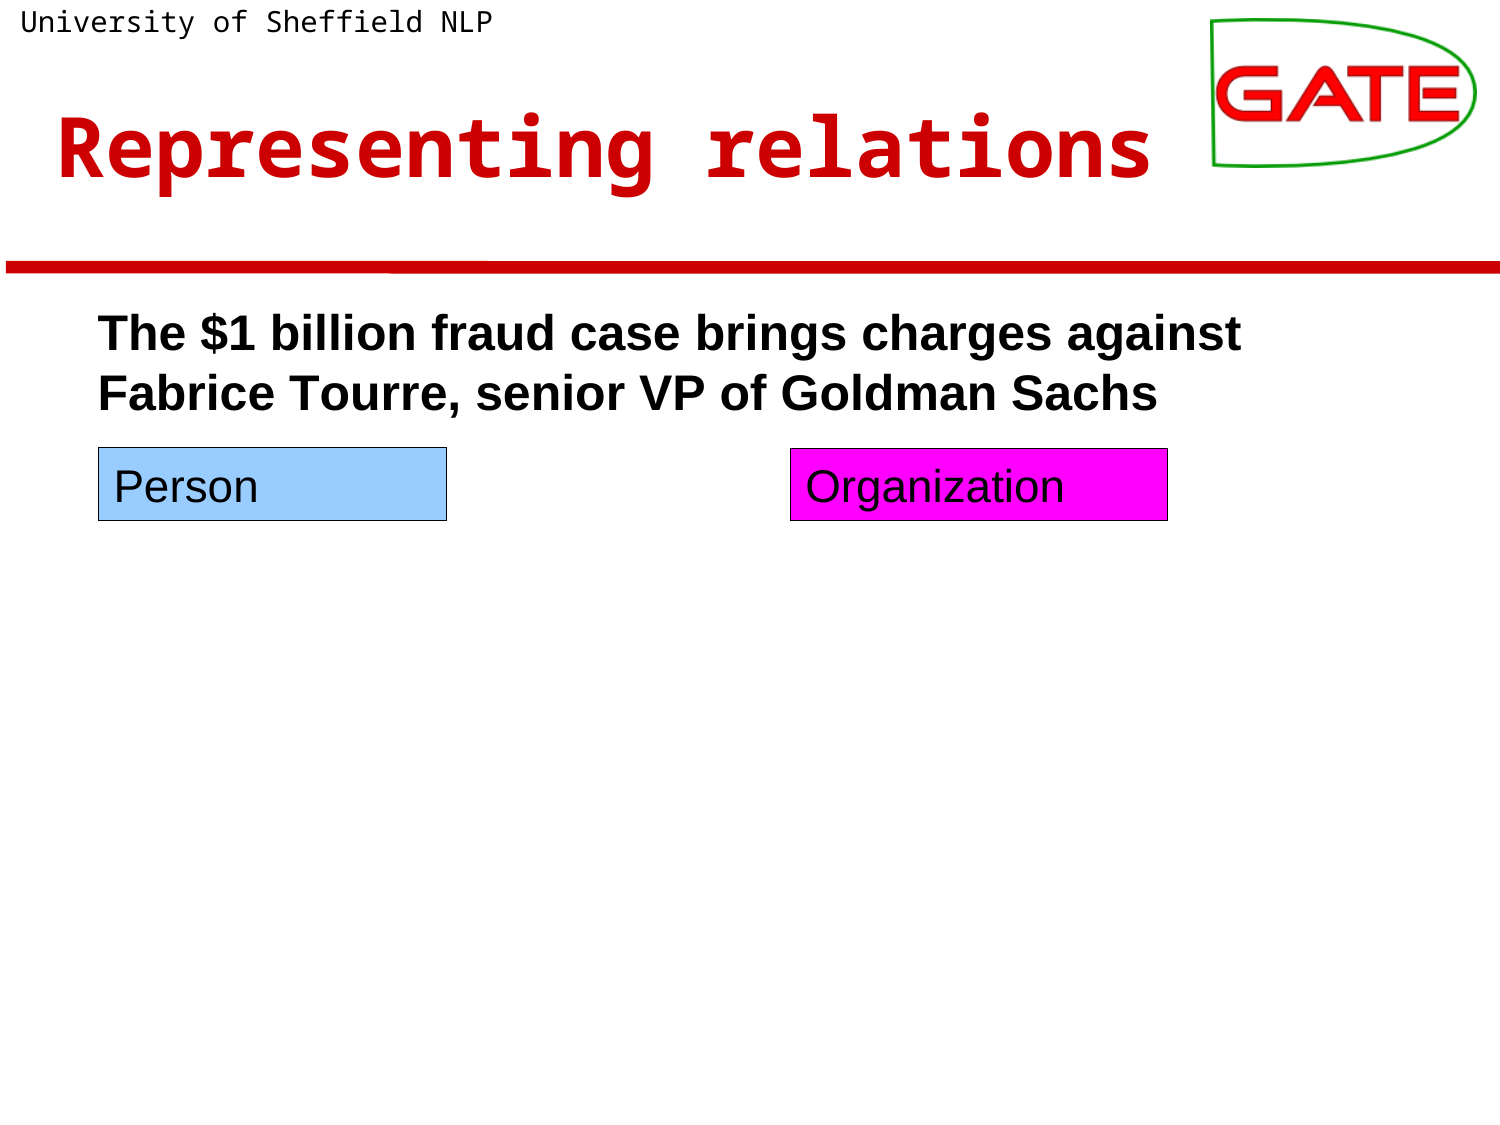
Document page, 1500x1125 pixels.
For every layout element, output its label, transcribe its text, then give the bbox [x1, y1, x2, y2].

title Representing relations [41, 30, 1391, 262]
text_box Organization [790, 448, 1168, 521]
text_box The $1 billion fraud case brings charges against Fabrice Tourre, senior VP of Goldman Sachs [83, 293, 1263, 429]
text_box Person [98, 447, 447, 521]
picture [1210, 18, 1477, 168]
